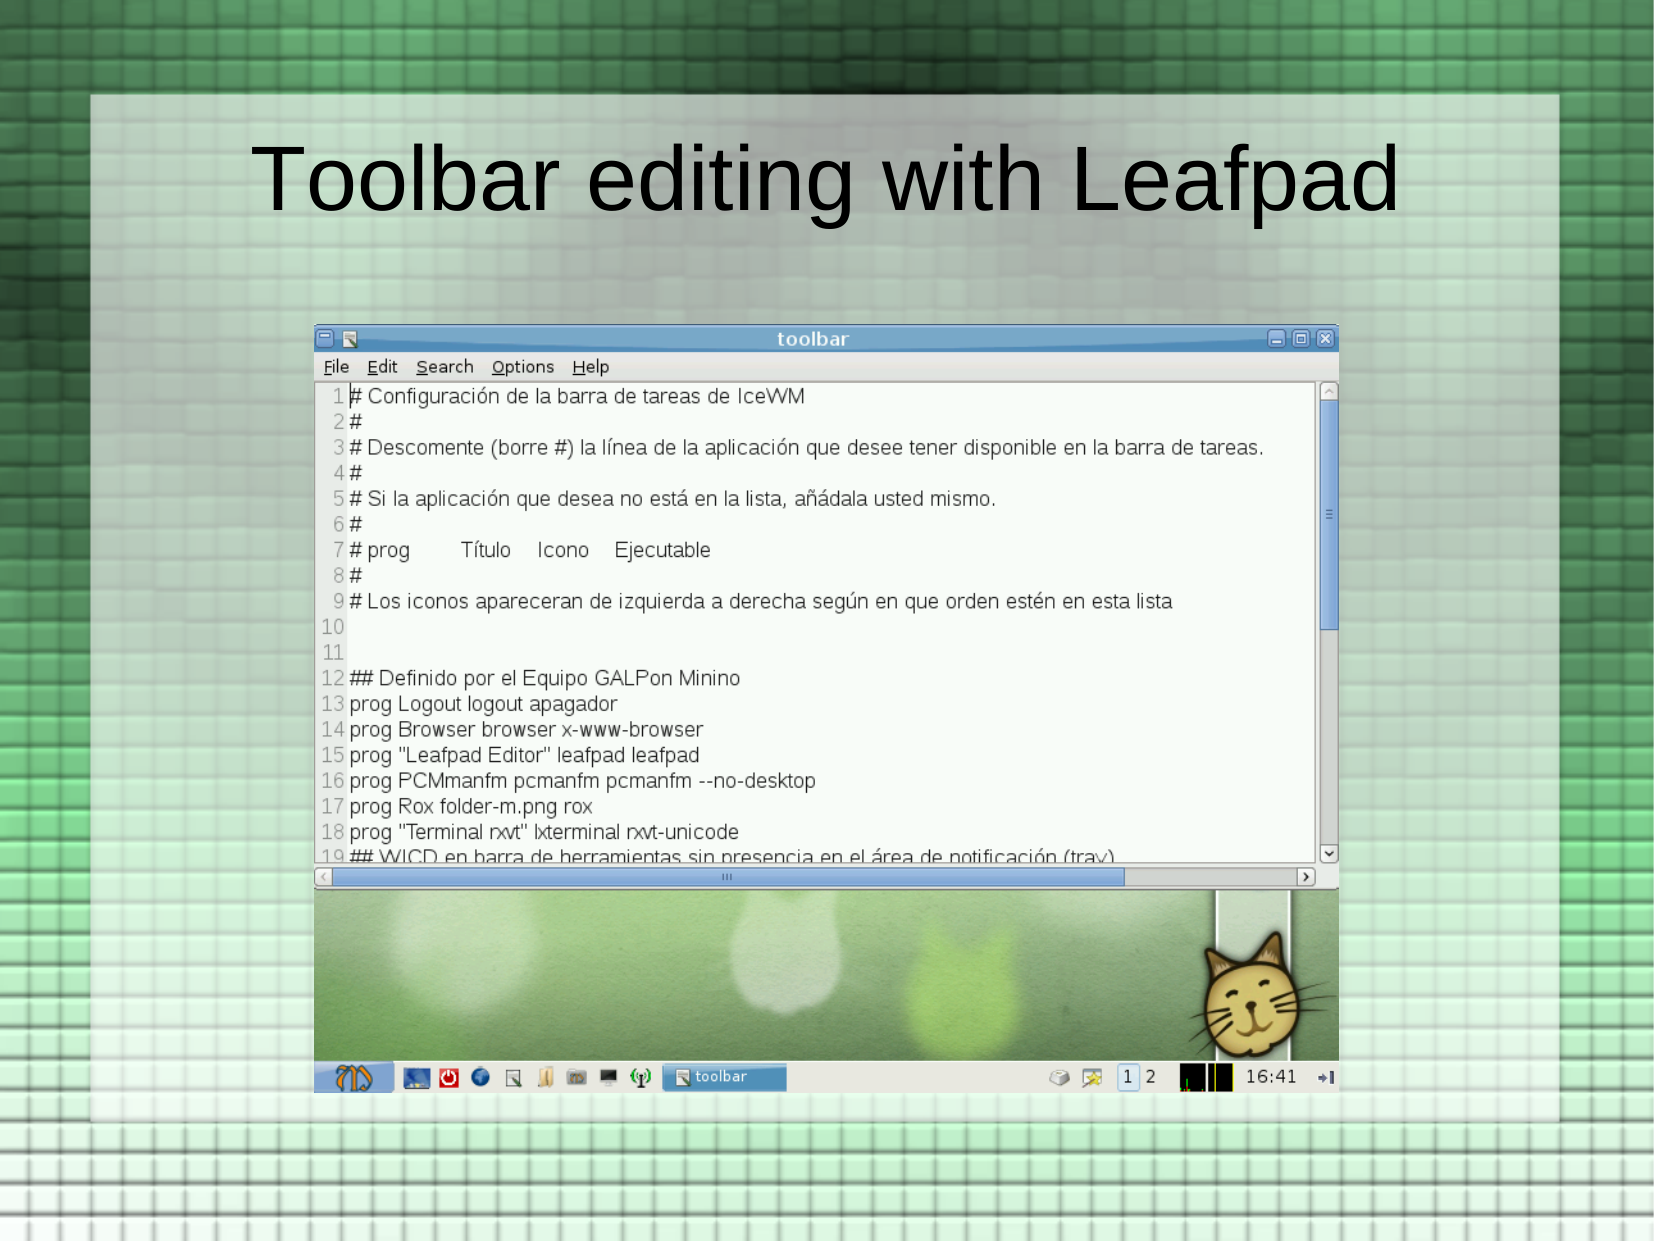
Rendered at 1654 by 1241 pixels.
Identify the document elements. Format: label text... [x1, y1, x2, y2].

title Toolbar editing with Leafpad [88, 90, 1565, 266]
picture [0, 0, 1654, 1241]
